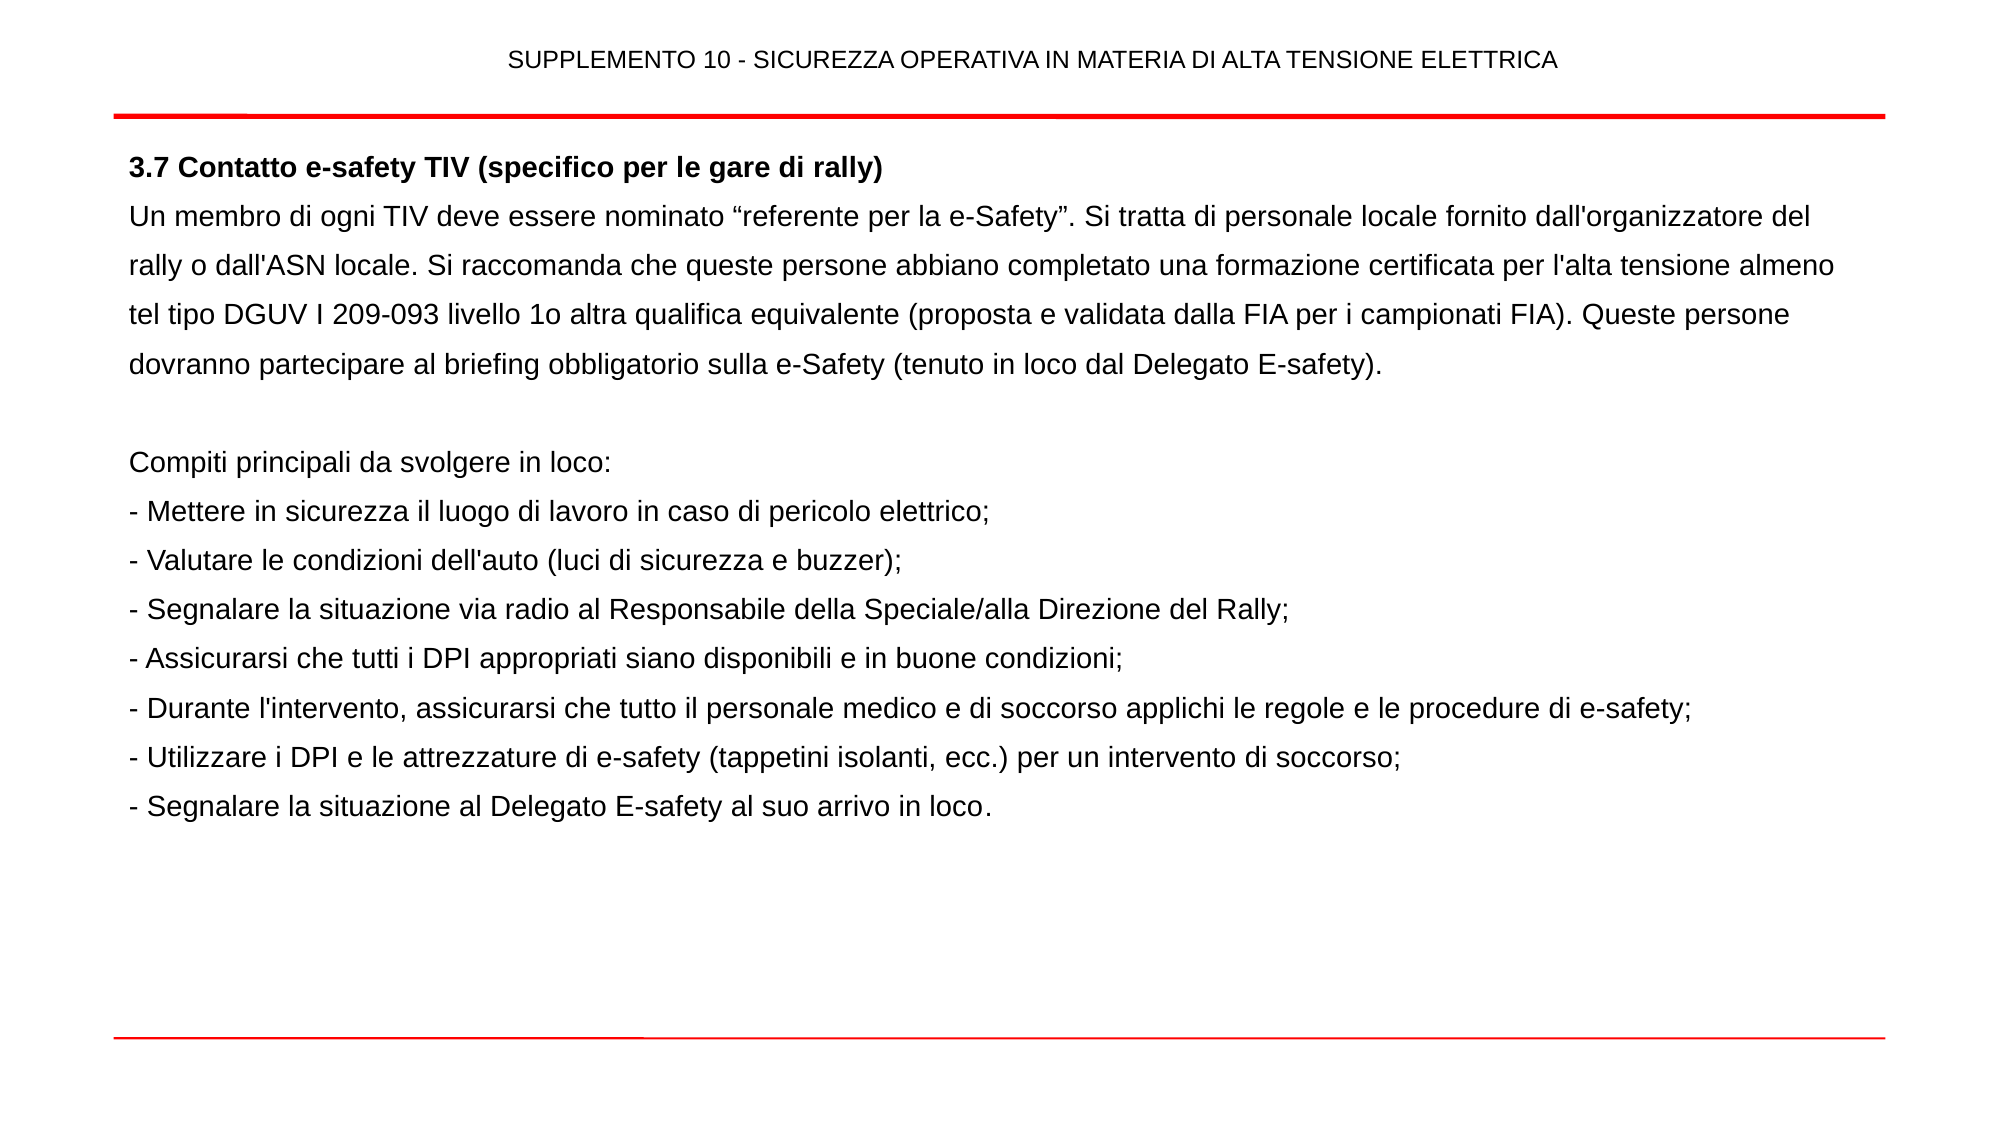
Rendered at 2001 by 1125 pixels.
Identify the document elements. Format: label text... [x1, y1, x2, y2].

text_box SUPPLEMENTO 10 - SICUREZZA OPERATIVA IN MATERIA DI ALTA TENSIONE ELETTRICA [173, 38, 1895, 82]
text_box 3.7 Contatto e-safety TIV (specifico per le gare di rally) Un membro di ogni TIV deve essere nominato “referente per la e-Safety”. Si tratta di personale locale fornito dall'organizzatore del rally o dall'ASN locale. Si raccomanda che queste persone abbiano completato una formazione certificata per l'alta tensione almeno tel tipo DGUV I 209-093 livello 1o altra qualifica equivalente (proposta e validata dalla FIA per i campionati FIA). Queste persone dovranno partecipare al briefing obbligatorio sulla e-Safety (tenuto in loco dal Delegato E-safety). Compiti principali da svolgere in loco: - Mettere in sicurezza il luogo di lavoro in caso di pericolo elettrico; - Valutare le condizioni dell'auto (luci di sicurezza e buzzer); - Segnalare la situazione via radio al Responsabile della Speciale/alla Direzione del Rally; - Assicurarsi che tutti i DPI appropriati siano disponibili e in buone condizioni; - Durante l'intervento, assicurarsi che tutto il personale medico e di soccorso applichi le regole e le procedure di e-safety; - Utilizzare i DPI e le attrezzature di e-safety (tappetini isolanti, ecc.) per un intervento di soccorso; - Segnalare la situazione al Delegato E-safety al suo arrivo in loco. [114, 127, 1886, 831]
